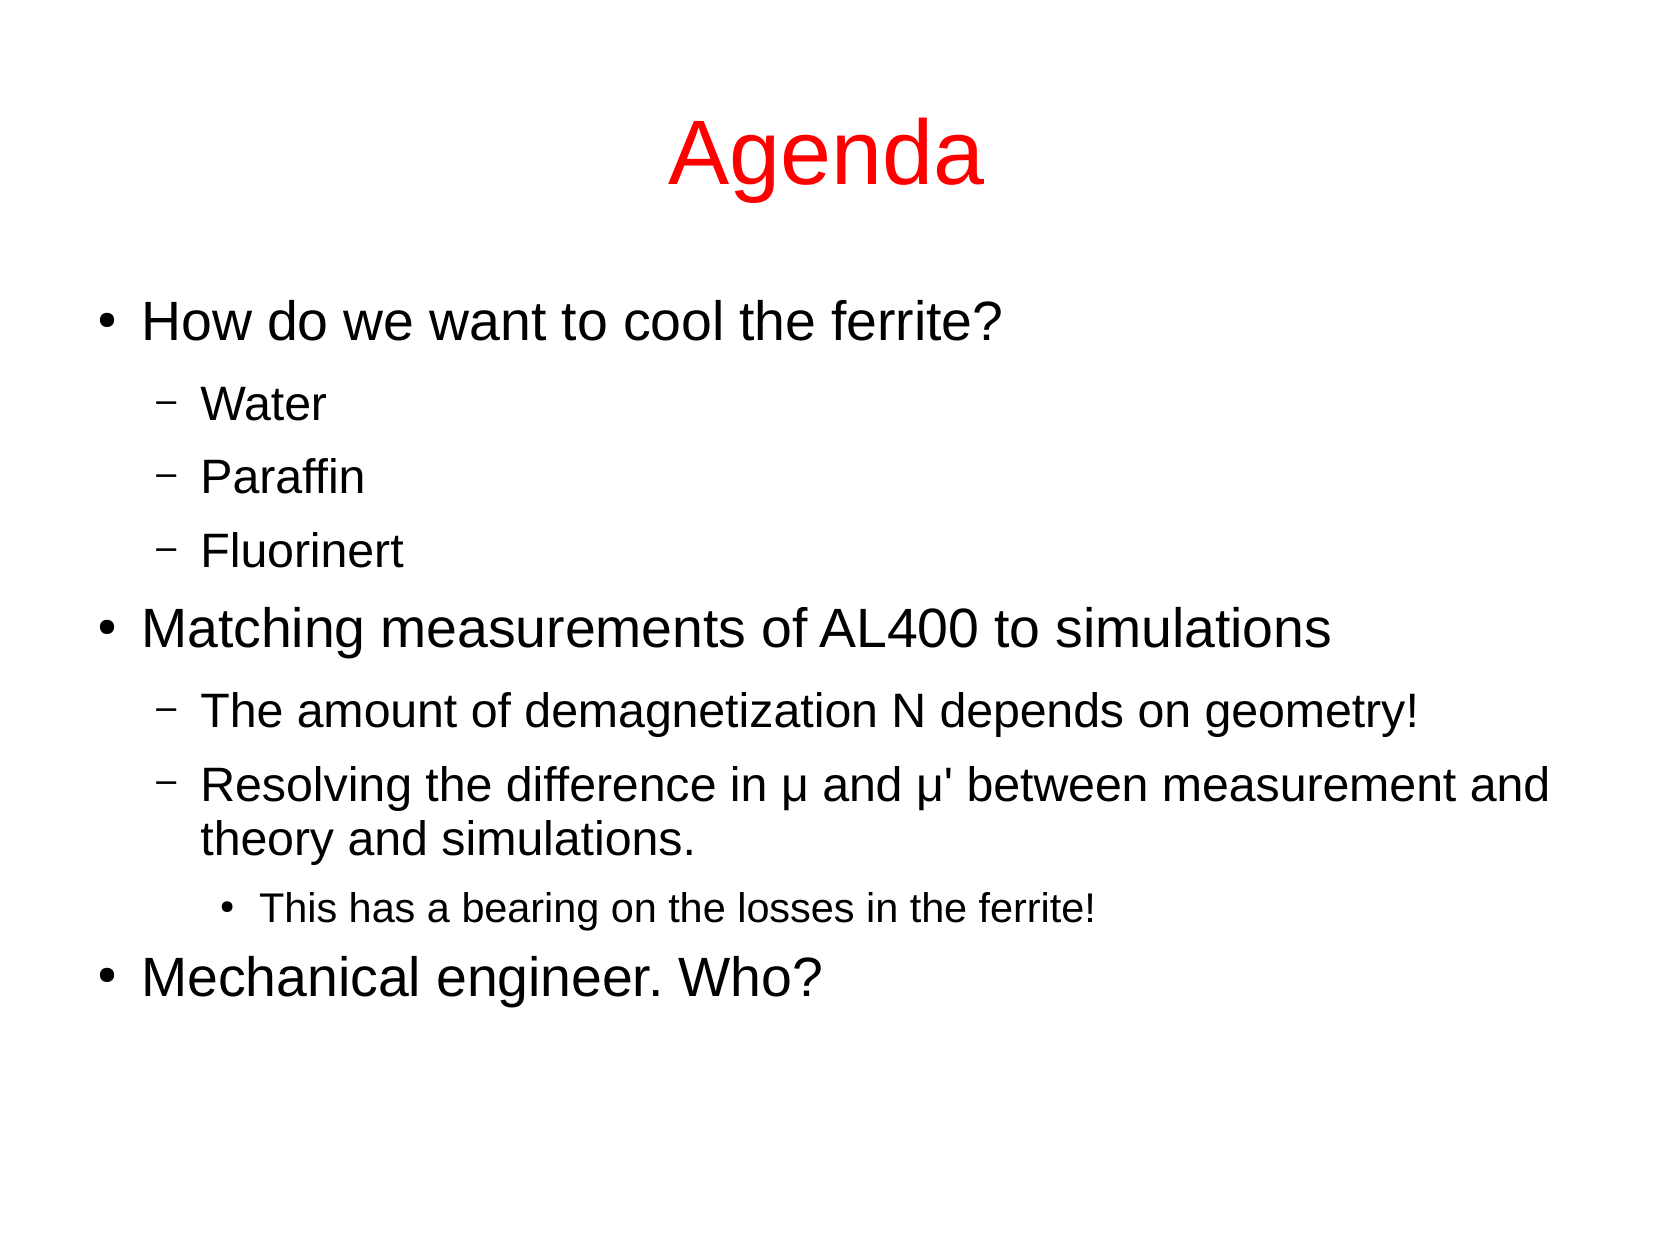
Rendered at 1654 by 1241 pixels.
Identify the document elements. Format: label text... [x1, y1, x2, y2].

title Agenda [82, 49, 1571, 257]
list How do we want to cool the ferrite? Water Paraffin Fluorinert Matching measurements of AL400 to simulations The amount of demagnetization N depends on geometry! Resolving the difference in μ and μ' between measurement and theory and simulations. This has a bearing on the losses in the ferrite! Mechanical engineer. Who? [82, 290, 1571, 1010]
